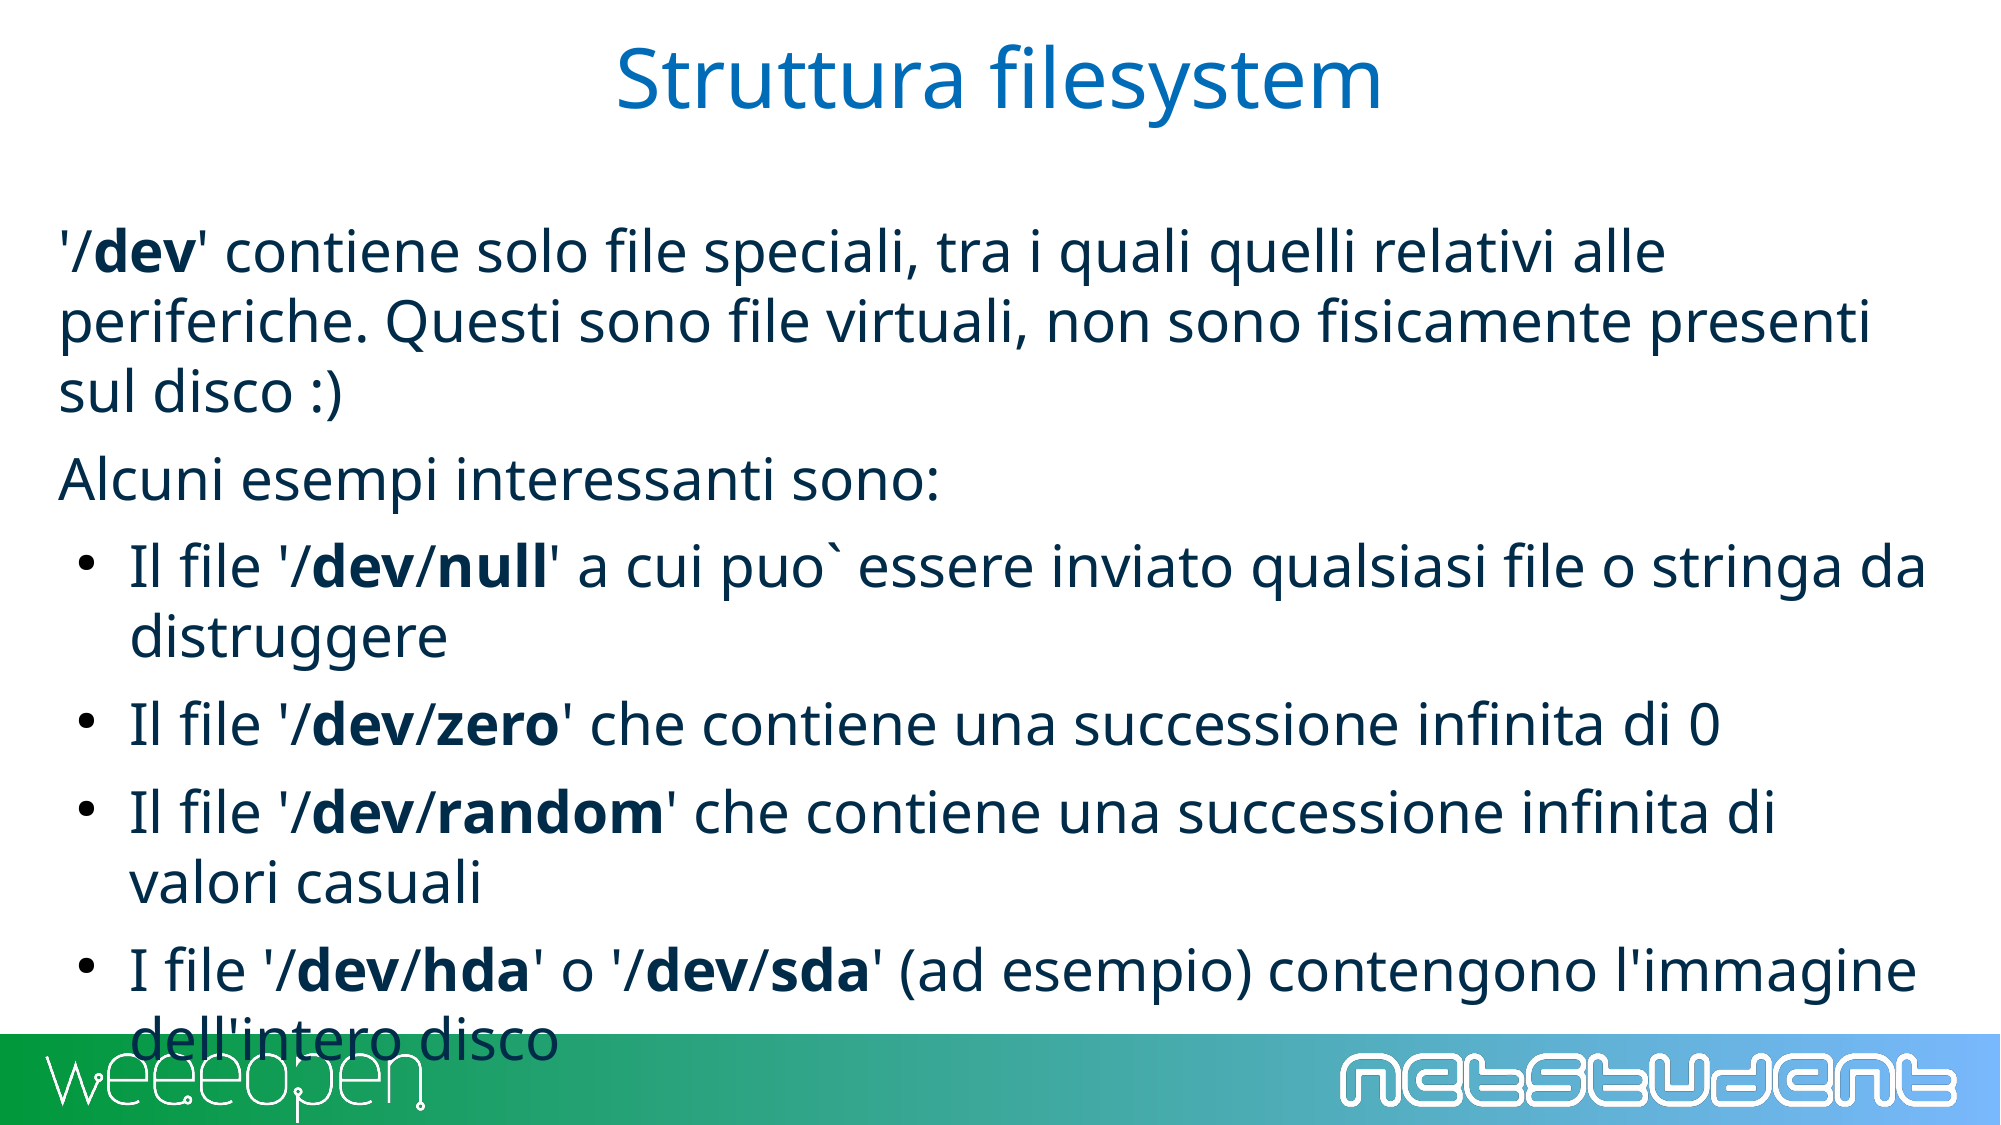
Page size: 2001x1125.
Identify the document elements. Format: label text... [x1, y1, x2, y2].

picture [1340, 1053, 1957, 1107]
picture [45, 1053, 425, 1123]
title Struttura filesystem [43, 29, 1959, 206]
list '/dev' contiene solo file speciali, tra i quali quelli relativi alle periferiche. Questi sono file virtuali, non sono fisicamente presenti sul disco :) Alcuni esempi interessanti sono: Il file '/dev/null' a cui puo` essere inviato qualsiasi file o stringa da distruggere Il file '/dev/zero' che contiene una successione infinita di 0 Il file '/dev/random' che contiene una successione infinita di valori casuali I file '/dev/hda' o '/dev/sda' (ad esempio) contengono l'immagine dell'intero disco [43, 206, 1959, 922]
